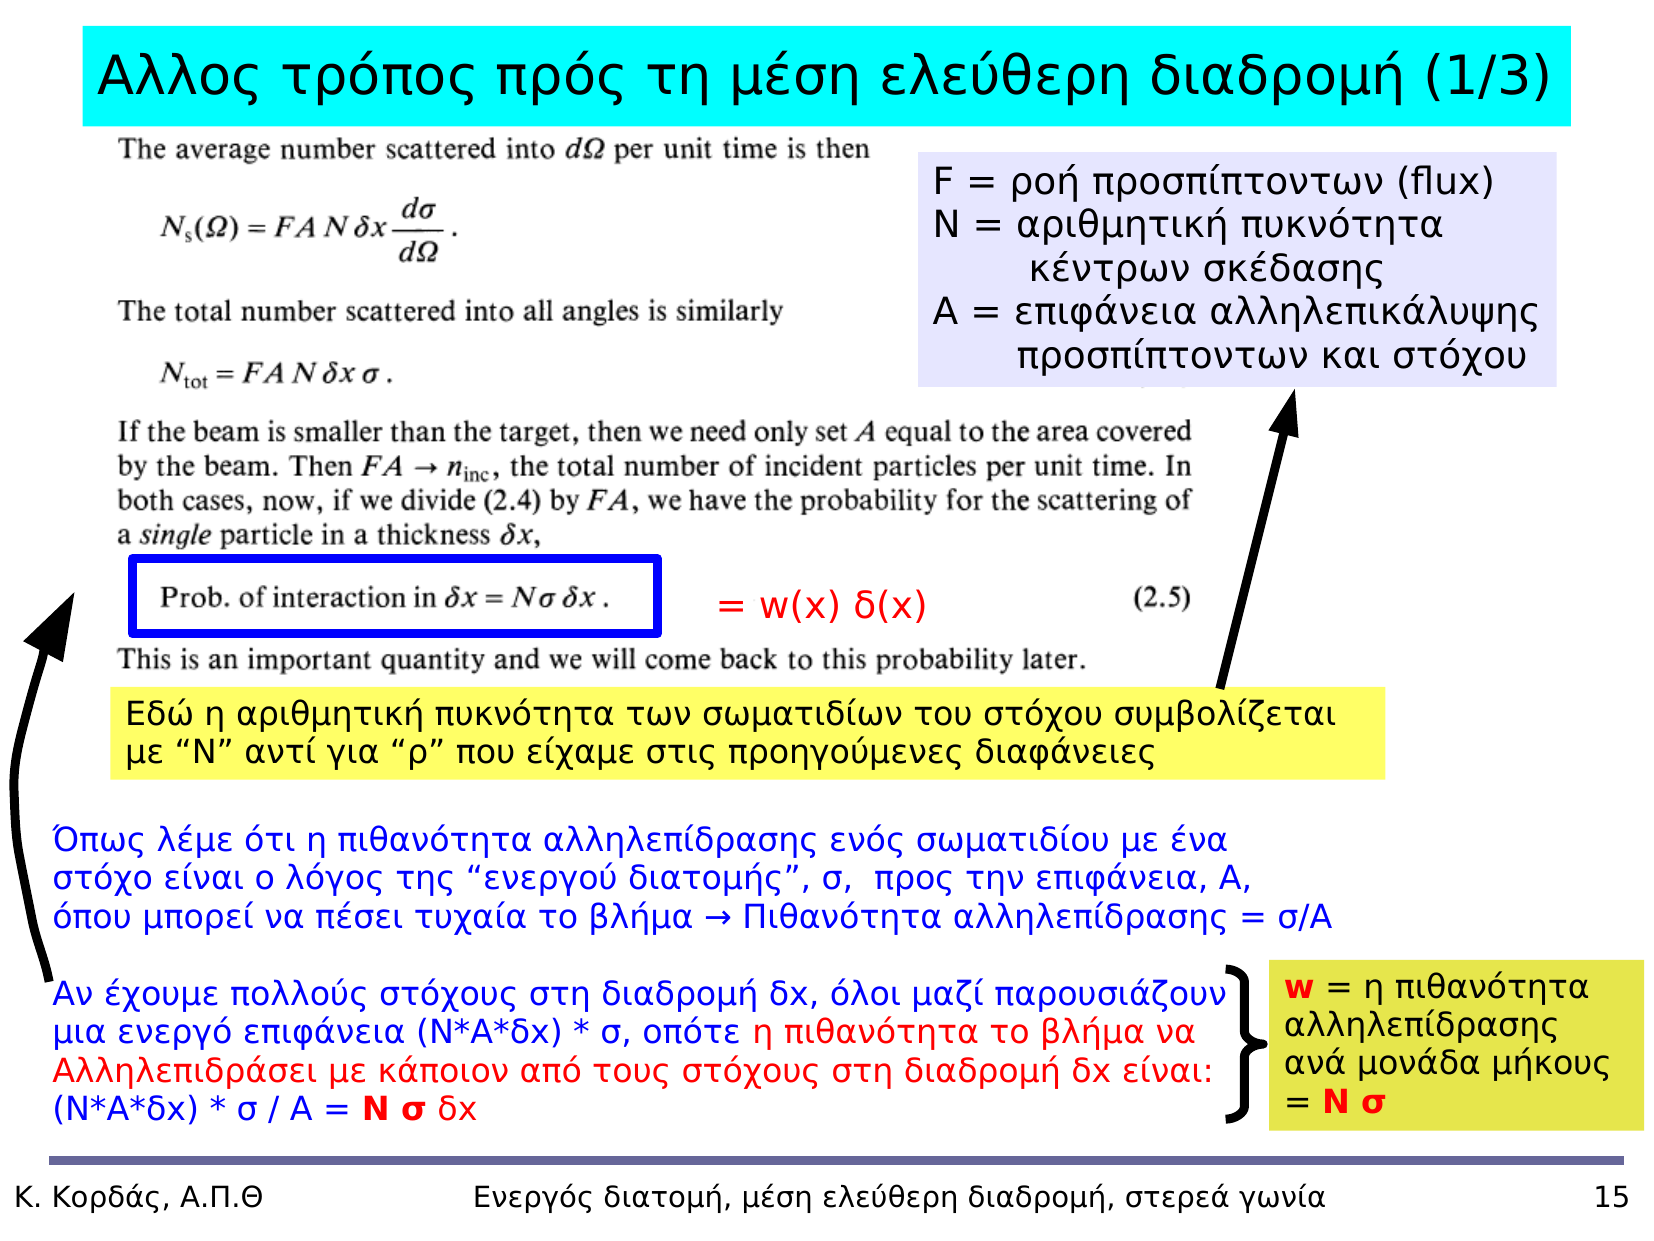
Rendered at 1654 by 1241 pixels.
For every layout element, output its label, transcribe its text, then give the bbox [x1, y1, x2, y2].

text_box w = η πιθανότητα αλληλεπίδρασης ανά μονάδα μήκους = Ν σ [1269, 959, 1645, 1131]
text_box = w(x) δ(x) [700, 576, 944, 636]
text_box F = ροή προσπίπτοντων (flux) Ν = αριθμητική πυκνότητα κέντρων σκέδασης Α = επιφάνεια αλληλεπικάλυψης προσπίπτοντων και στόχου [918, 152, 1557, 387]
title Αλλος τρόπος πρός τη μέση ελεύθερη διαδρομή (1/3) [82, 25, 1571, 127]
picture [106, 133, 1201, 678]
text_box Όπως λέμε ότι η πιθανότητα αλληλεπίδρασης ενός σωματιδίου με ένα στόχο είναι ο λόγος της “ενεργού διατομής”, σ, προς την επιφάνεια, Α, όπου μπορεί να πέσει τυχαία το βλήμα → Πιθανότητα αλληλεπίδρασης = σ/Α Αν έχουμε πολλούς στόχους στη διαδρομή δx, όλοι μαζί παρουσιάζουν μια ενεργό επιφάνεια (Ν*Α*δx) * σ, oπότε η πιθανότητα το βλήμα να Αλληλεπιδράσει με κάποιον από τους στόχους στη διαδρομή δx είναι: (Ν*Α*δx) * σ / Α = Ν σ δx [37, 813, 1350, 1140]
text_box Εδώ η αριθμητική πυκνότητα των σωματιδίων του στόχου συμβολίζεται με “Ν” αντί για “ρ” που είχαμε στις προηγούμενες διαφάνειες [110, 686, 1386, 780]
